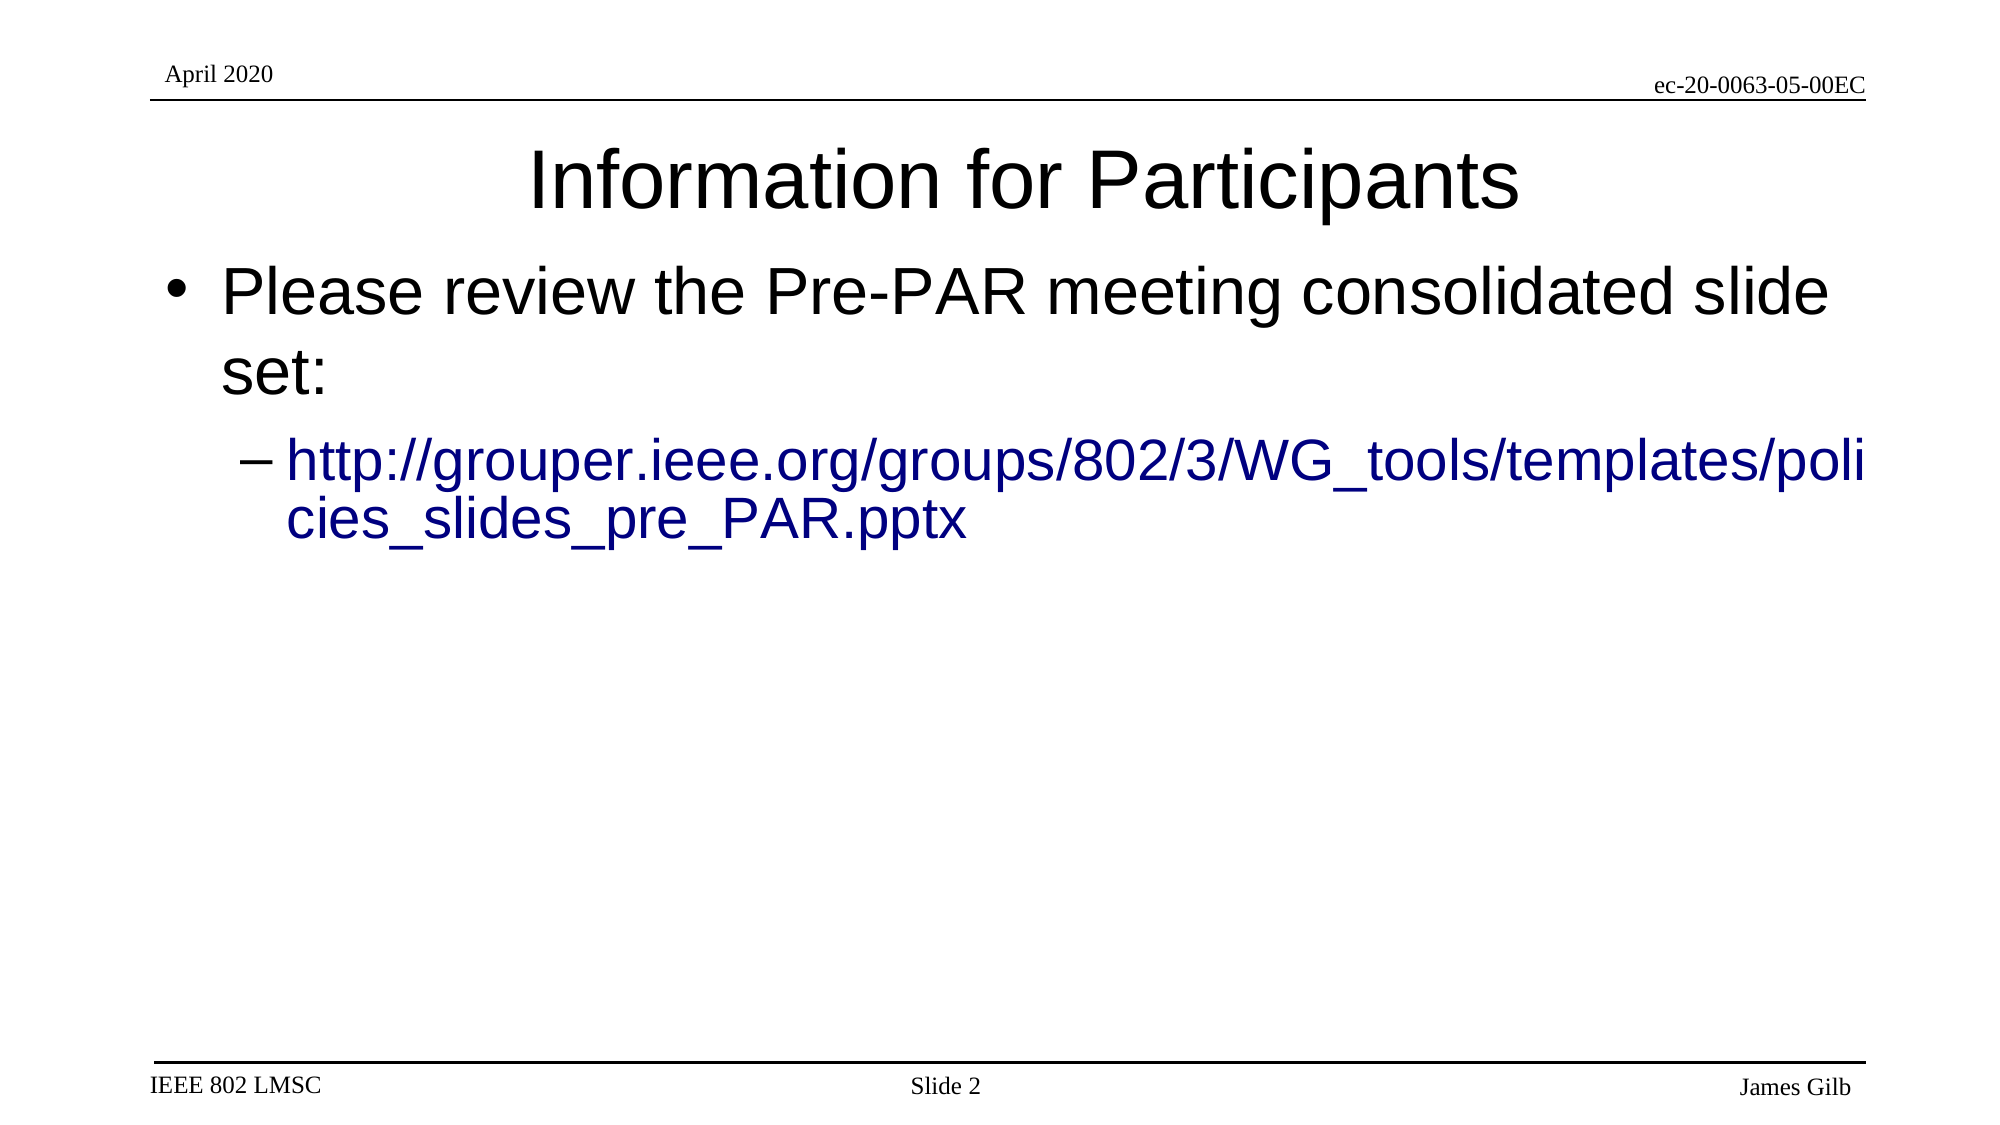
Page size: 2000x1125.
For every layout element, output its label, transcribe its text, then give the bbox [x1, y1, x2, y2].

list Please review the Pre-PAR meeting consolidated slide set: http://grouper.ieee.org/groups/802/3/WG_tools/templates/policies_slides_pre_PAR.pptx [149, 239, 1900, 1051]
title Information for Participants [149, 112, 1900, 238]
